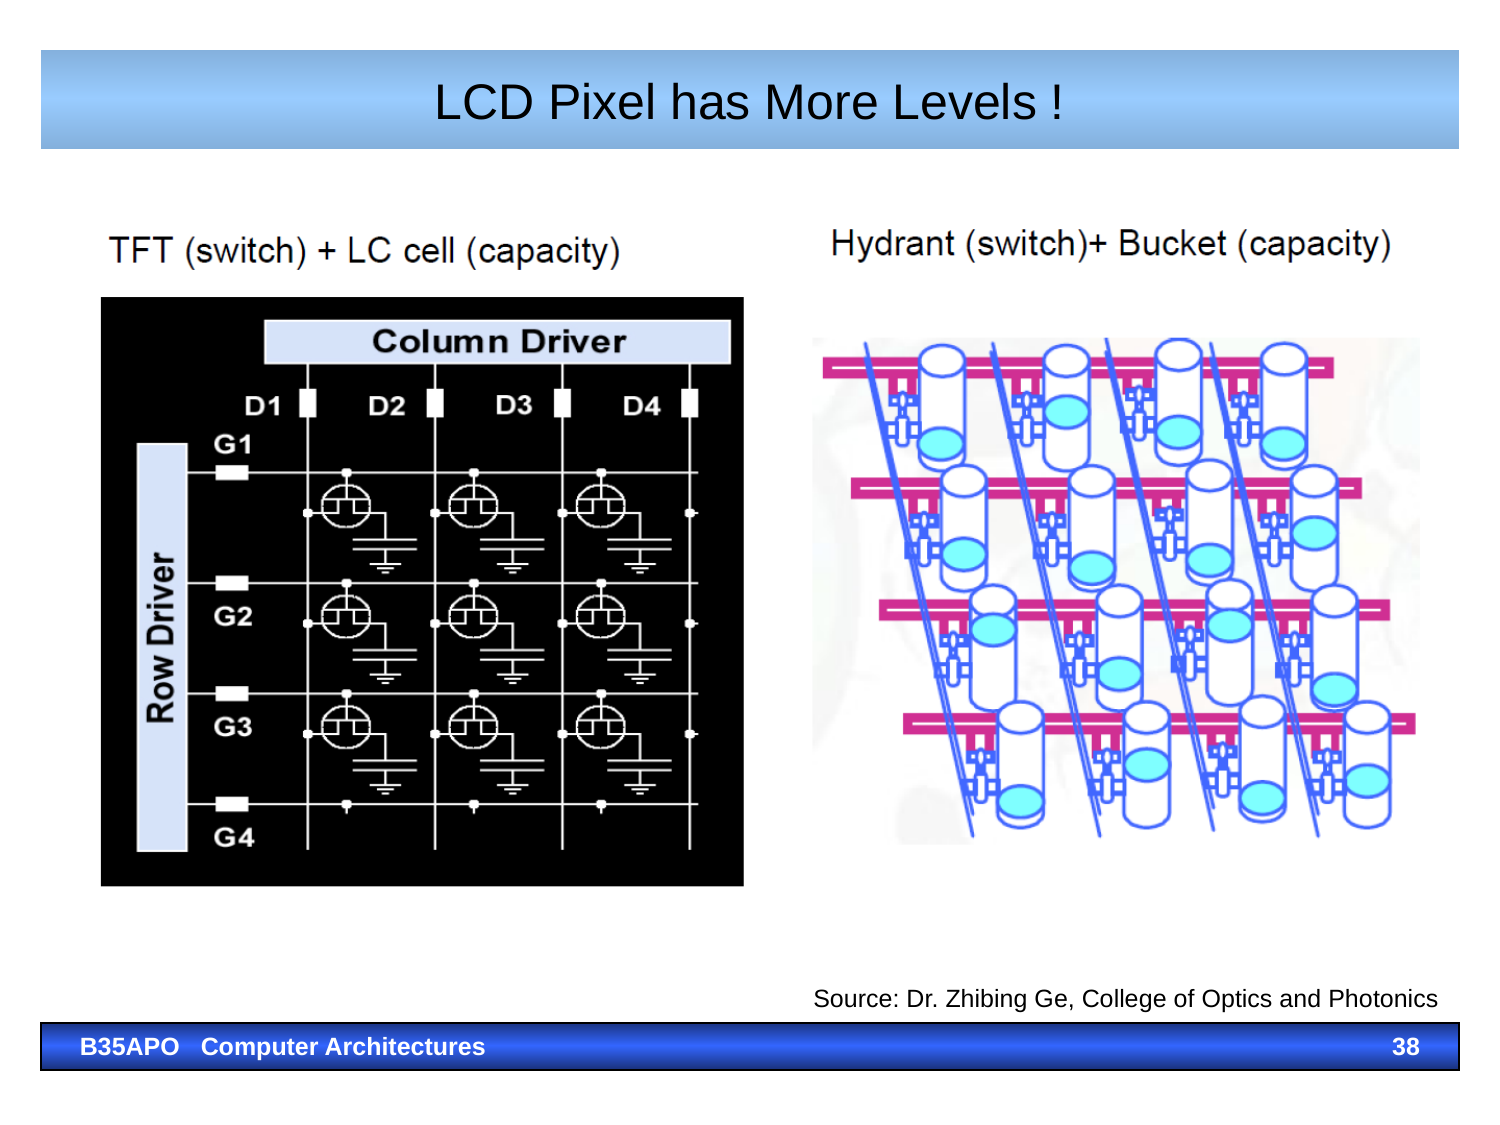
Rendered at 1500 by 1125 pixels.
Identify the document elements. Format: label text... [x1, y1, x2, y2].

footer B35APO Computer Architectures [64, 1023, 1424, 1071]
picture [78, 223, 1422, 902]
title LCD Pixel has More Levels ! [41, 50, 1459, 149]
text_box Source: Dr. Zhibing Ge, College of Optics and Photonics [798, 975, 1455, 1020]
slide_number <number> [1340, 1023, 1436, 1069]
